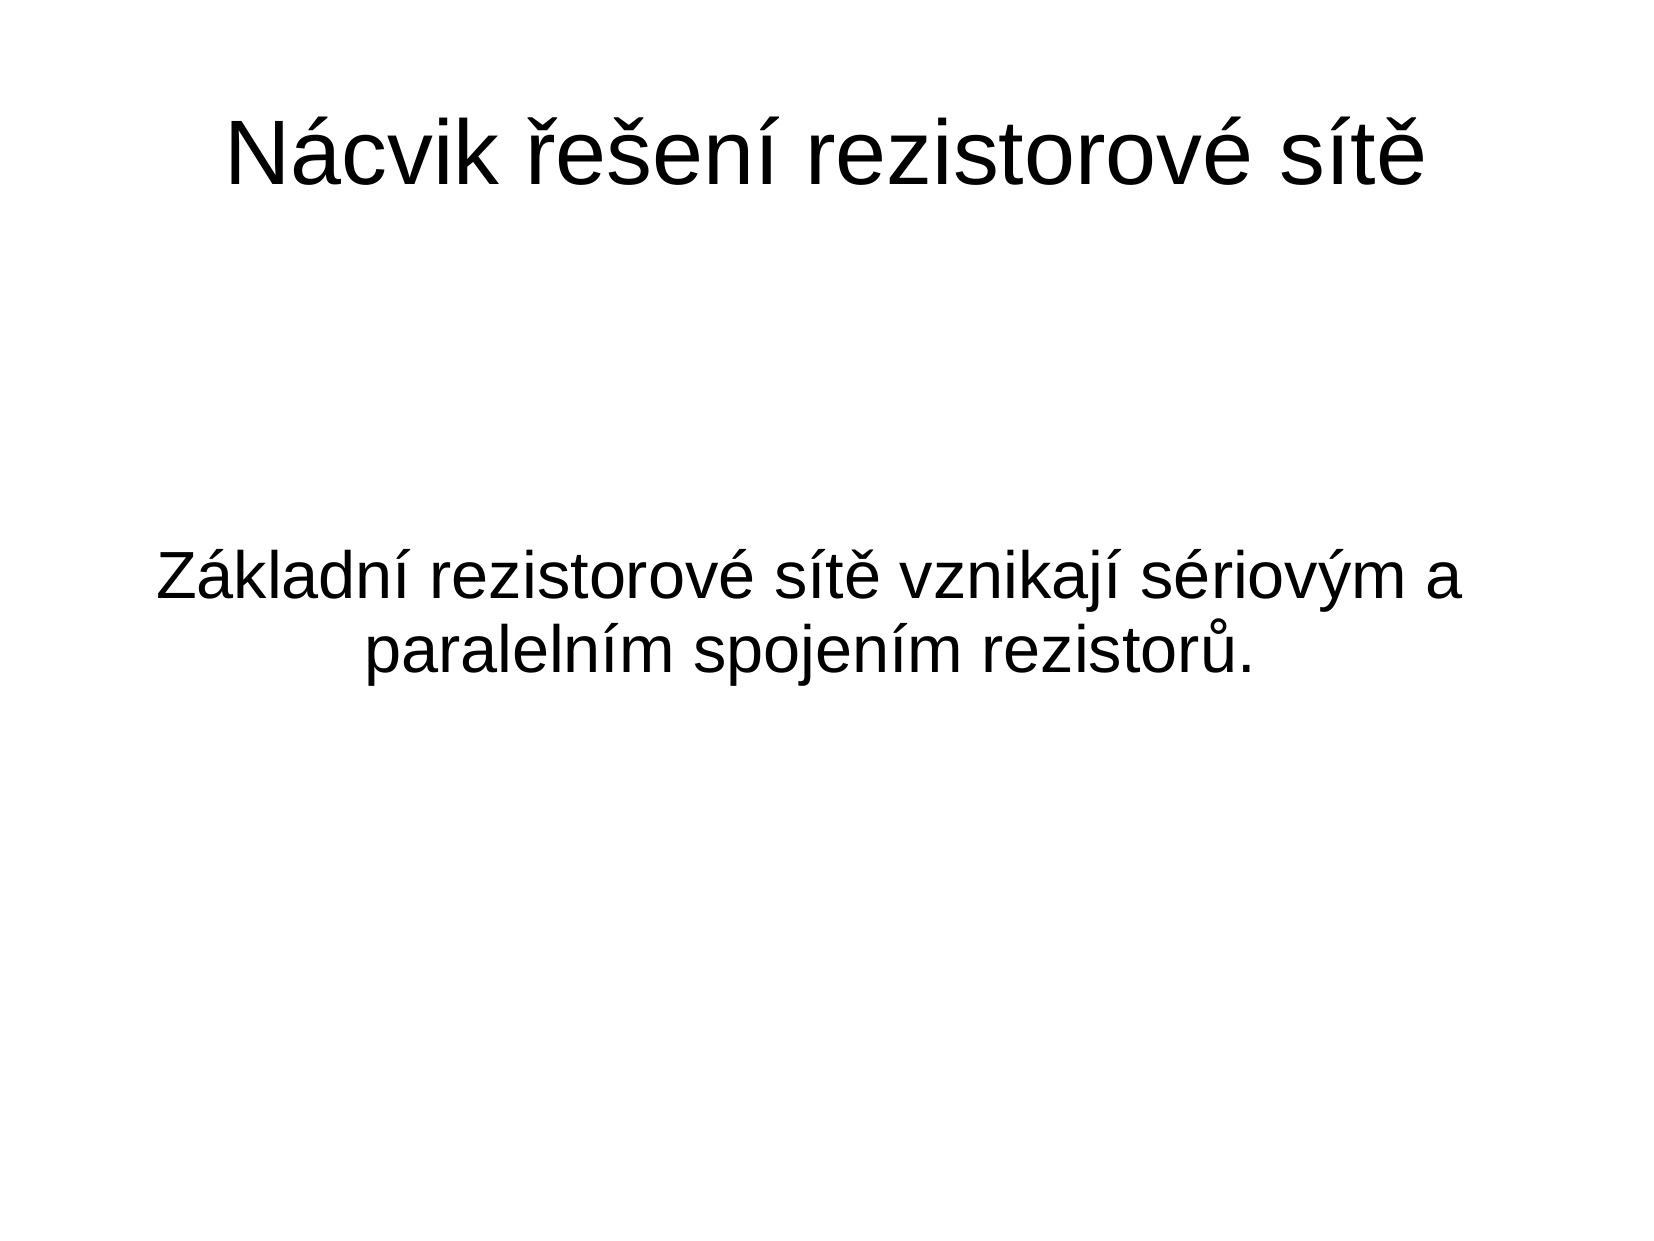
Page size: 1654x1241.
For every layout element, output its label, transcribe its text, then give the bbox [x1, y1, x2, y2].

title Nácvik řešení rezistorové sítě [82, 49, 1571, 257]
subtitle Základní rezistorové sítě vznikají sériovým a paralelním spojením rezistorů. [82, 290, 1538, 1010]
